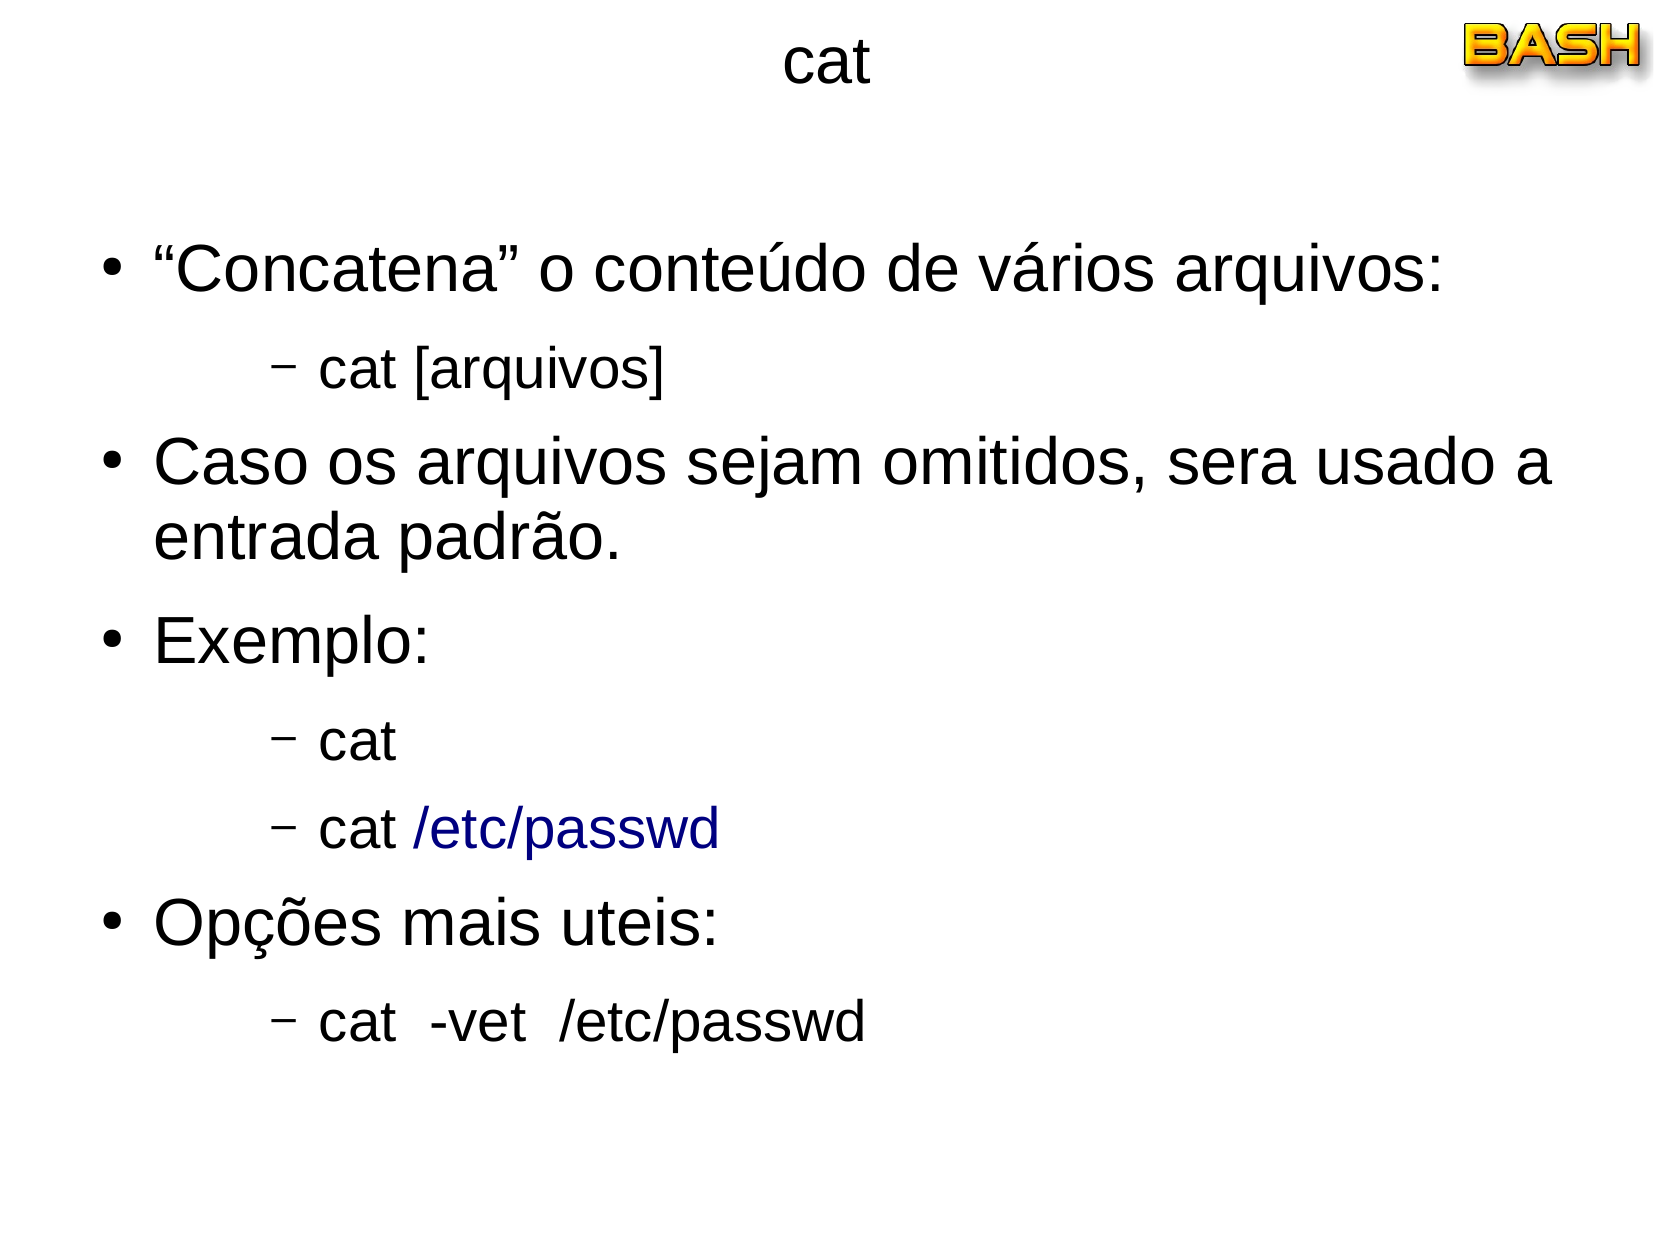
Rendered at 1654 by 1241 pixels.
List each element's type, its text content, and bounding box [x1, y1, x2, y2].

title cat [82, 22, 1571, 98]
list “Concatena” o conteúdo de vários arquivos: cat [arquivos] Caso os arquivos sejam omitidos, sera usado a entrada padrão. Exemplo: cat cat /etc/passwd Opções mais uteis: cat -vet /etc/passwd [82, 231, 1571, 1055]
picture [1450, 0, 1654, 96]
